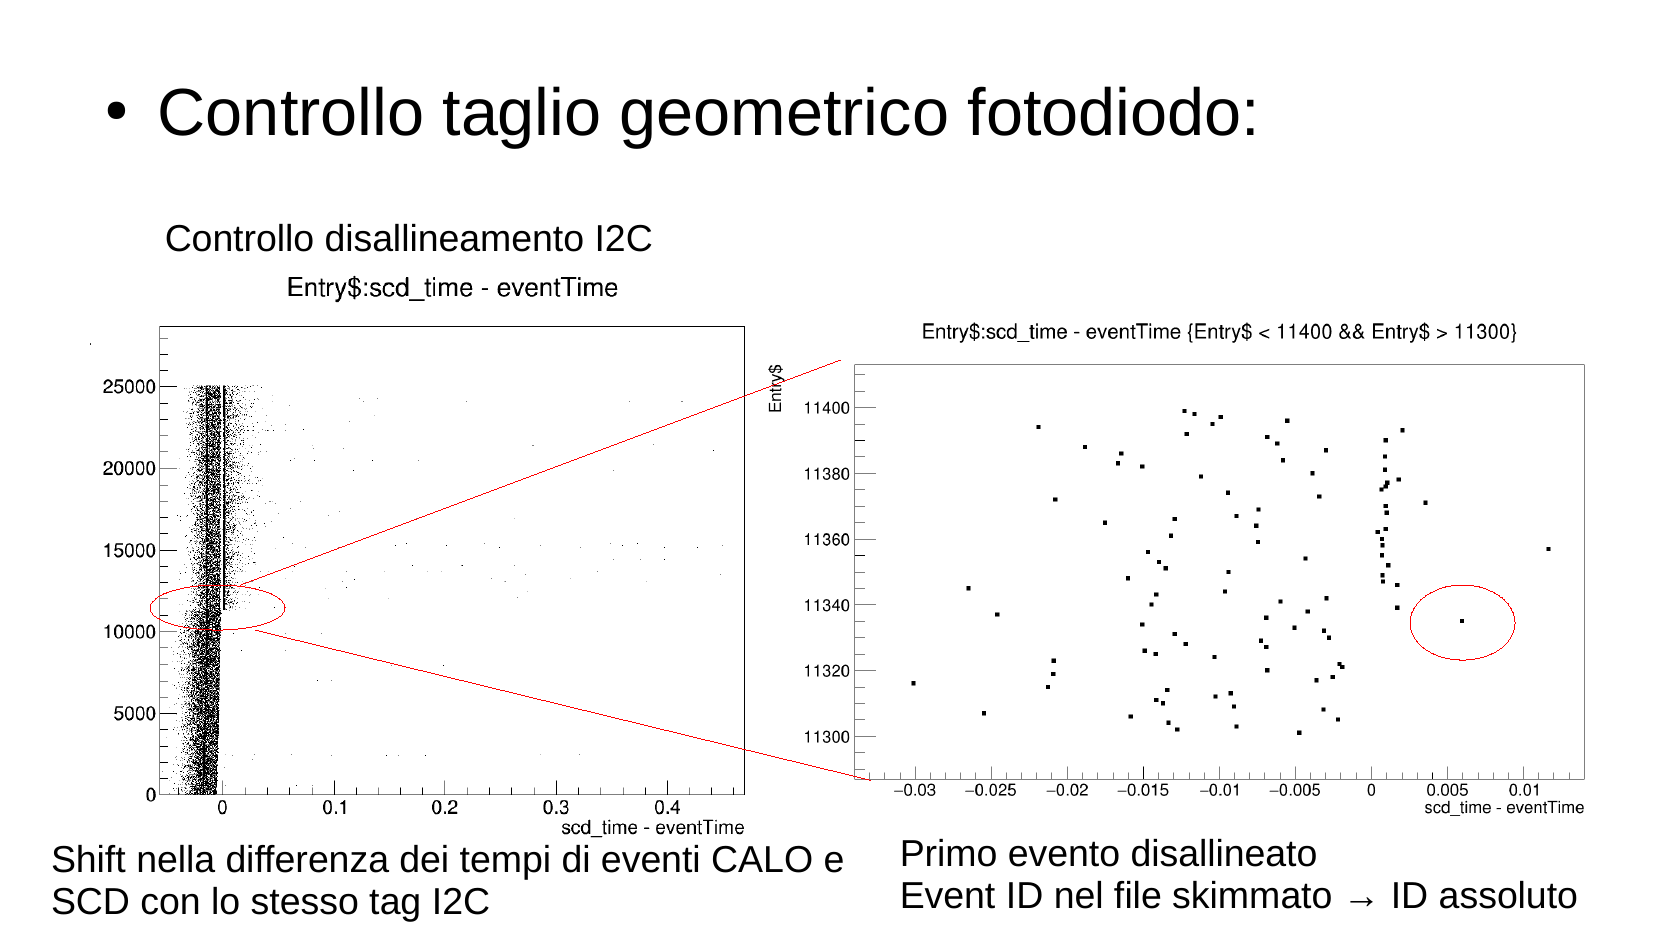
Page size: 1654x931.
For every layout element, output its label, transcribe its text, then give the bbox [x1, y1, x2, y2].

text_box Controllo disallineamento I2C [150, 210, 1411, 314]
picture [90, 269, 1610, 844]
list Controllo taglio geometrico fotodiodo: [86, 75, 1576, 615]
text_box Primo evento disallineato Event ID nel file skimmato → ID assoluto [885, 825, 1651, 931]
text_box Shift nella differenza dei tempi di eventi CALO e SCD con lo stesso tag I2C [36, 831, 862, 931]
